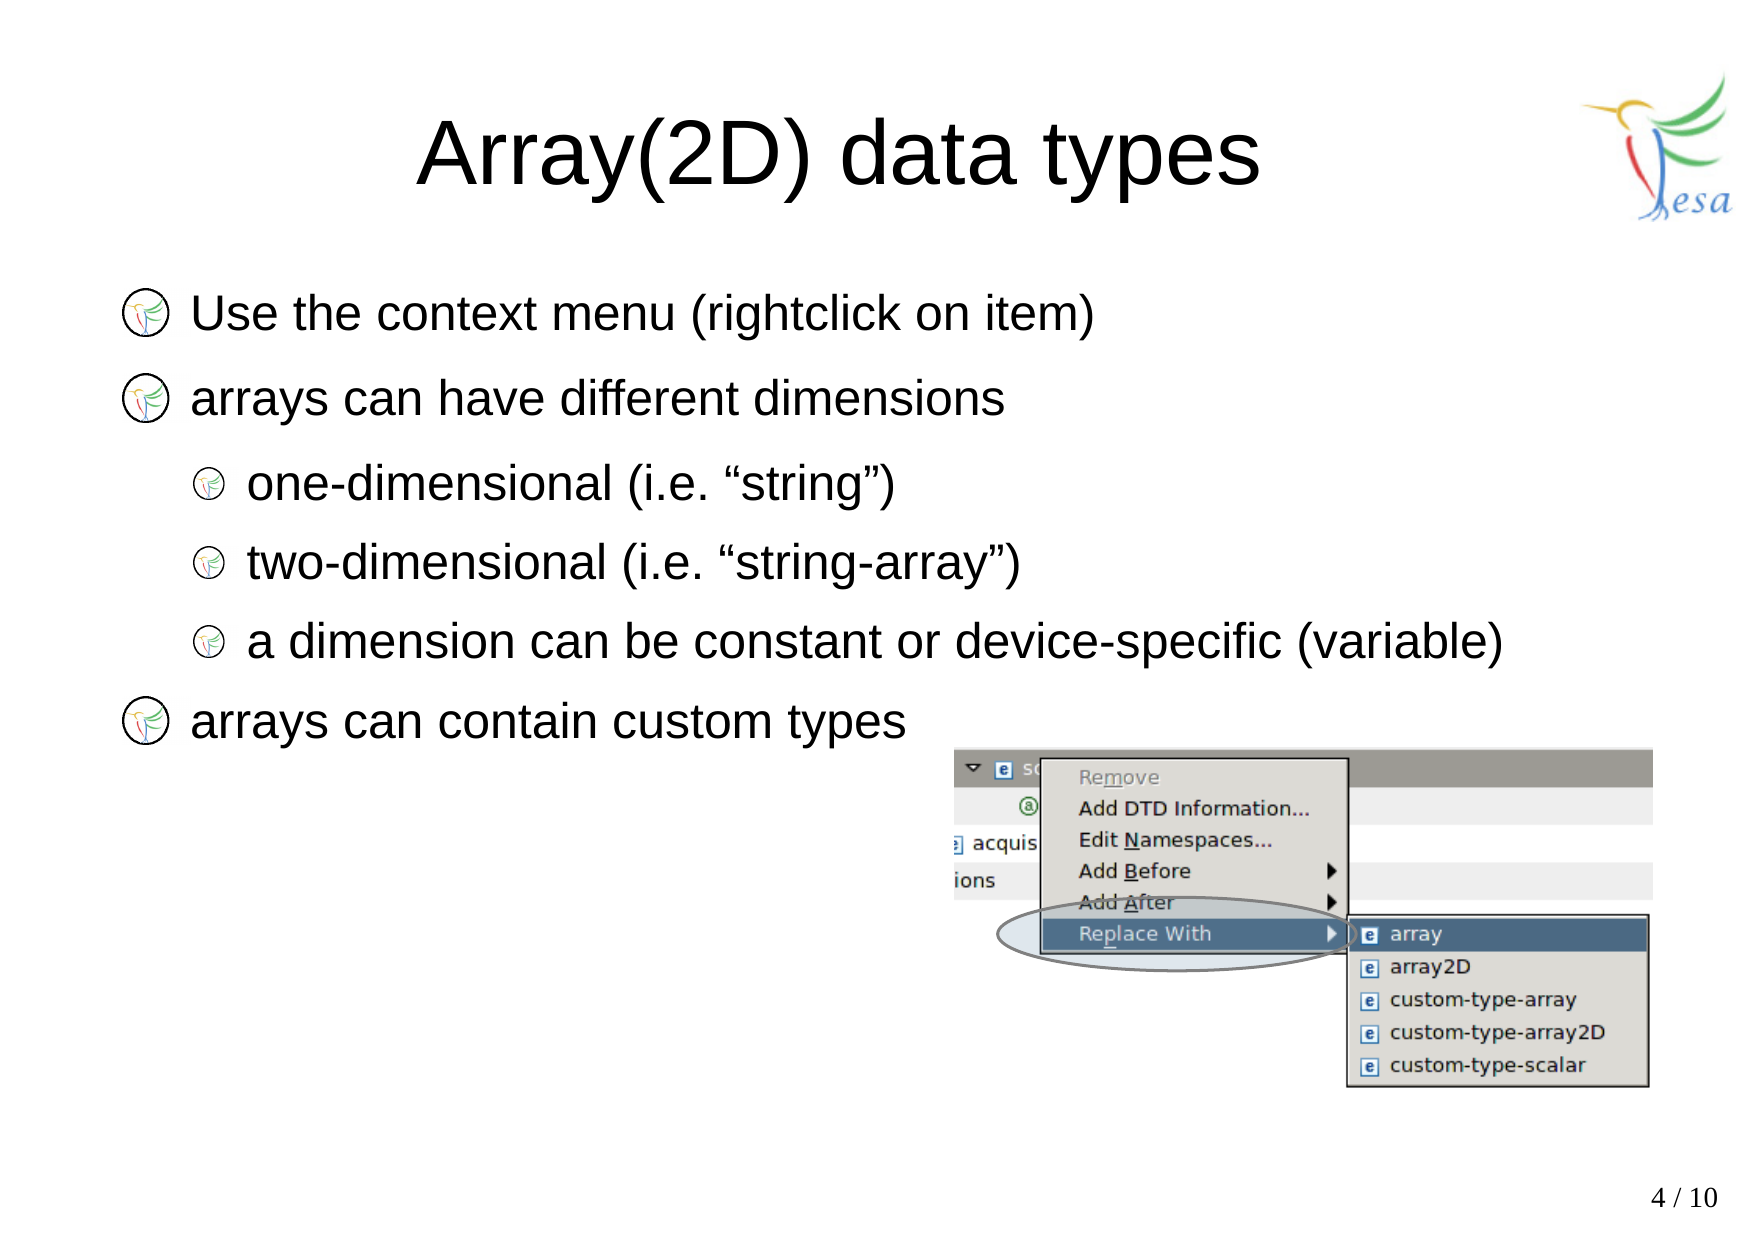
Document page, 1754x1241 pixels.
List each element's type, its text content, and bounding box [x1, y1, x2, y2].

text_box [997, 897, 1357, 971]
list Use the context menu (rightclick on item) arrays can have different dimensions one-dimensional (i.e. “string”) two-dimensional (i.e. “string-array”) a dimension can be constant or device-specific (variable) arrays can contain custom types [105, 285, 1653, 1075]
picture [1590, 64, 1736, 222]
picture [954, 747, 1653, 1091]
title Array(2D) data types [90, 49, 1590, 257]
